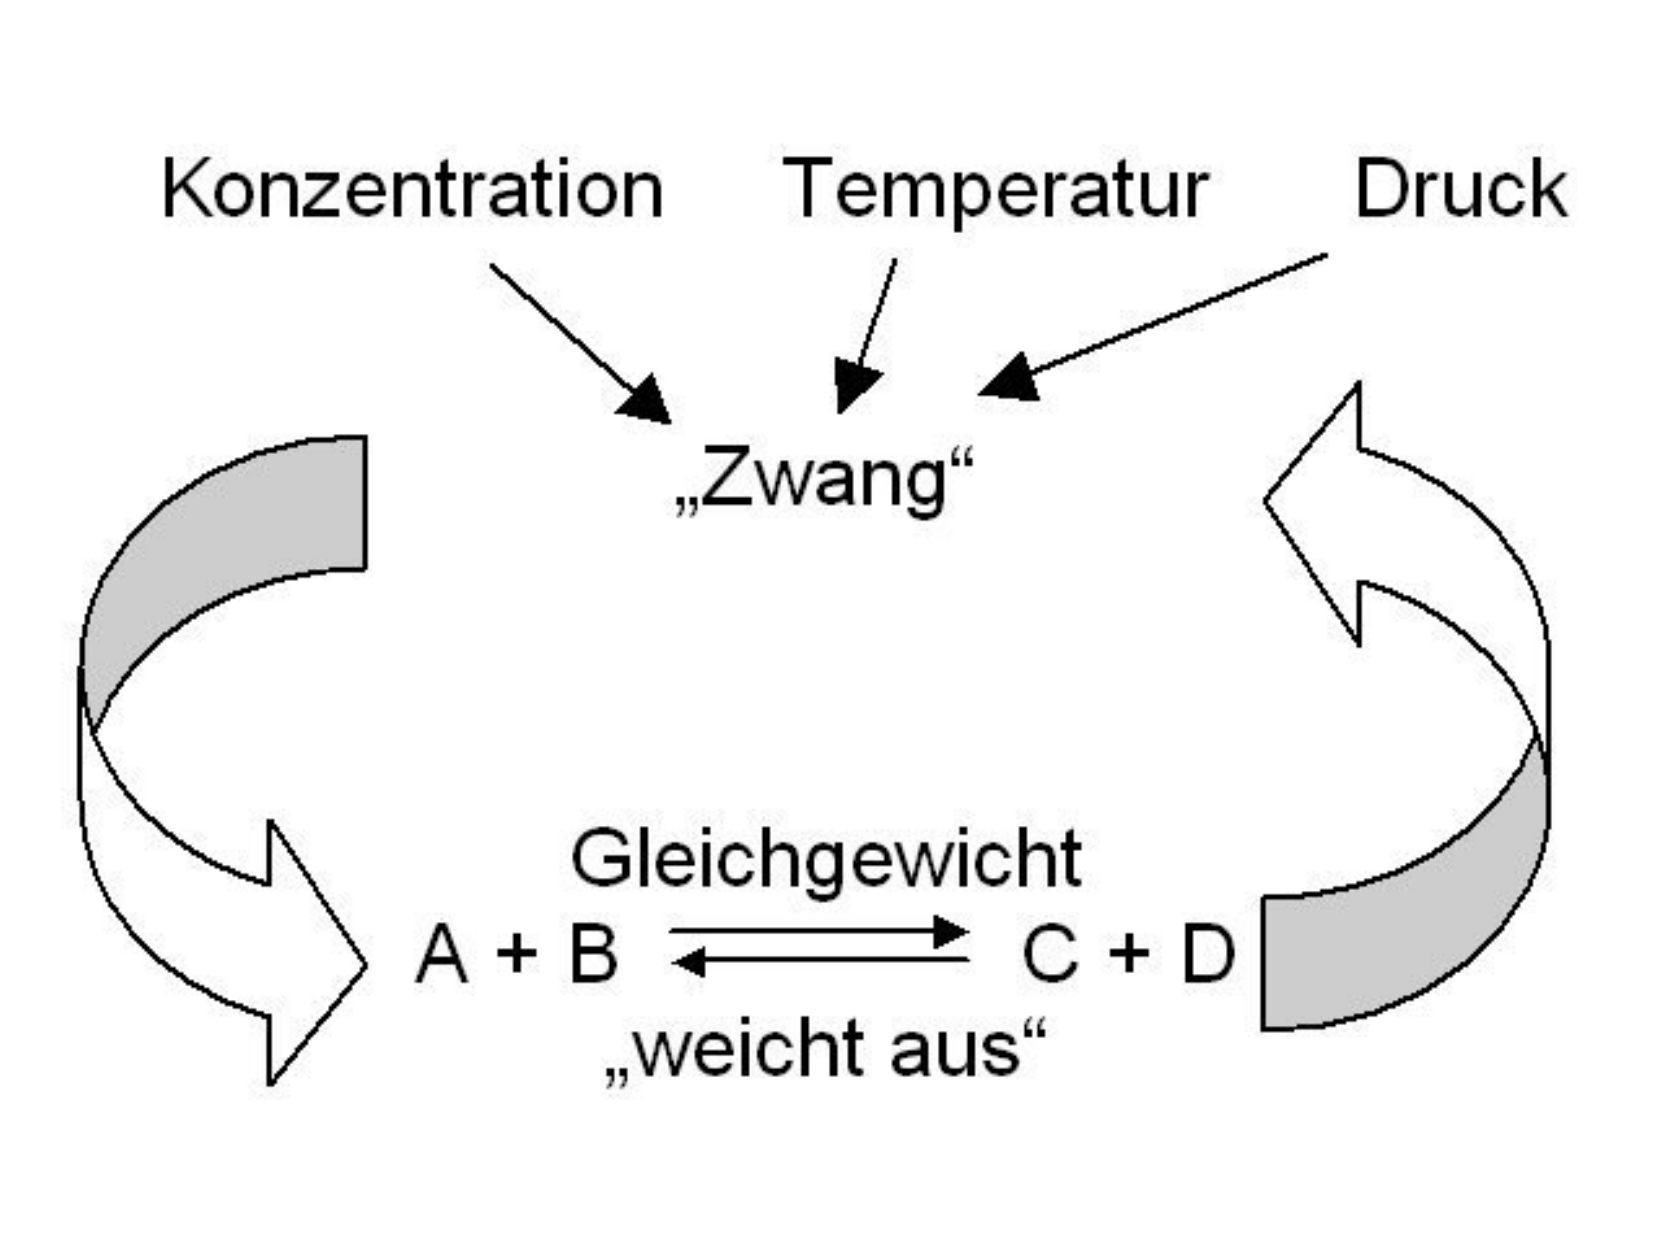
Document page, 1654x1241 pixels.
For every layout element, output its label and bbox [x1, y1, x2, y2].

picture [0, 124, 1648, 1147]
